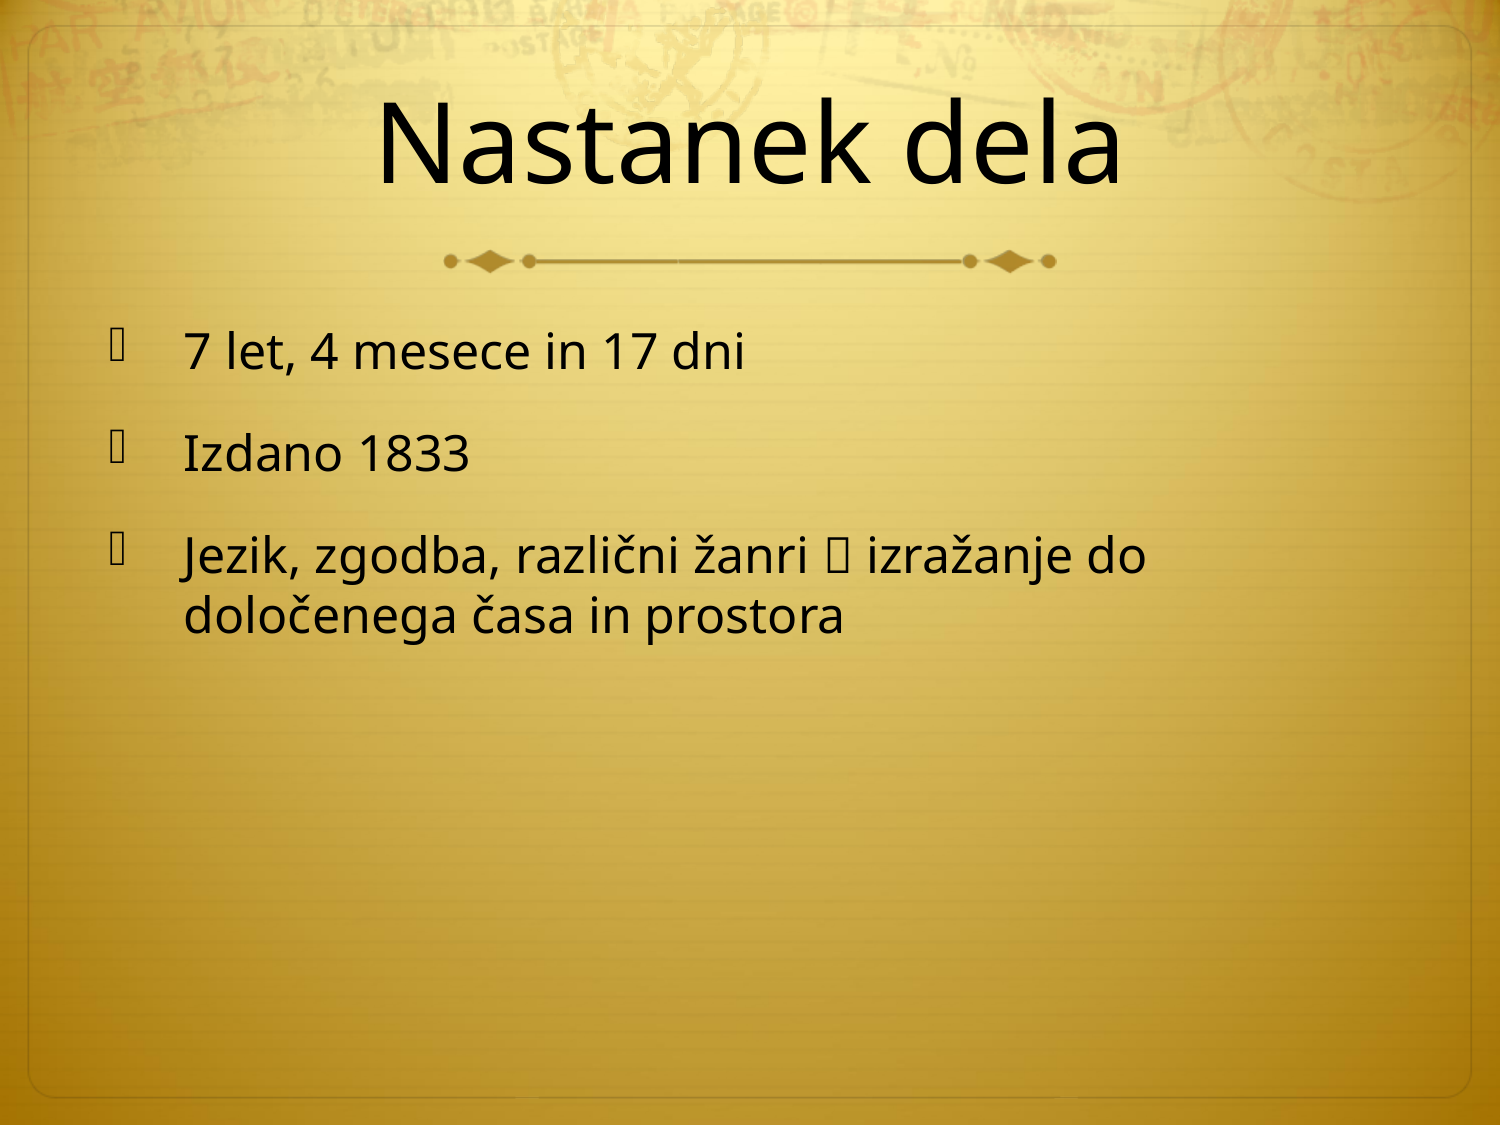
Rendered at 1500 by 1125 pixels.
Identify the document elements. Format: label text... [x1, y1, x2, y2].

picture [0, 0, 1500, 1125]
title Nastanek dela [93, 45, 1407, 233]
list 7 let, 4 mesece in 17 dni Izdano 1833 Jezik, zgodba, različni žanri  izražanje do določenega časa in prostora [93, 312, 1407, 988]
